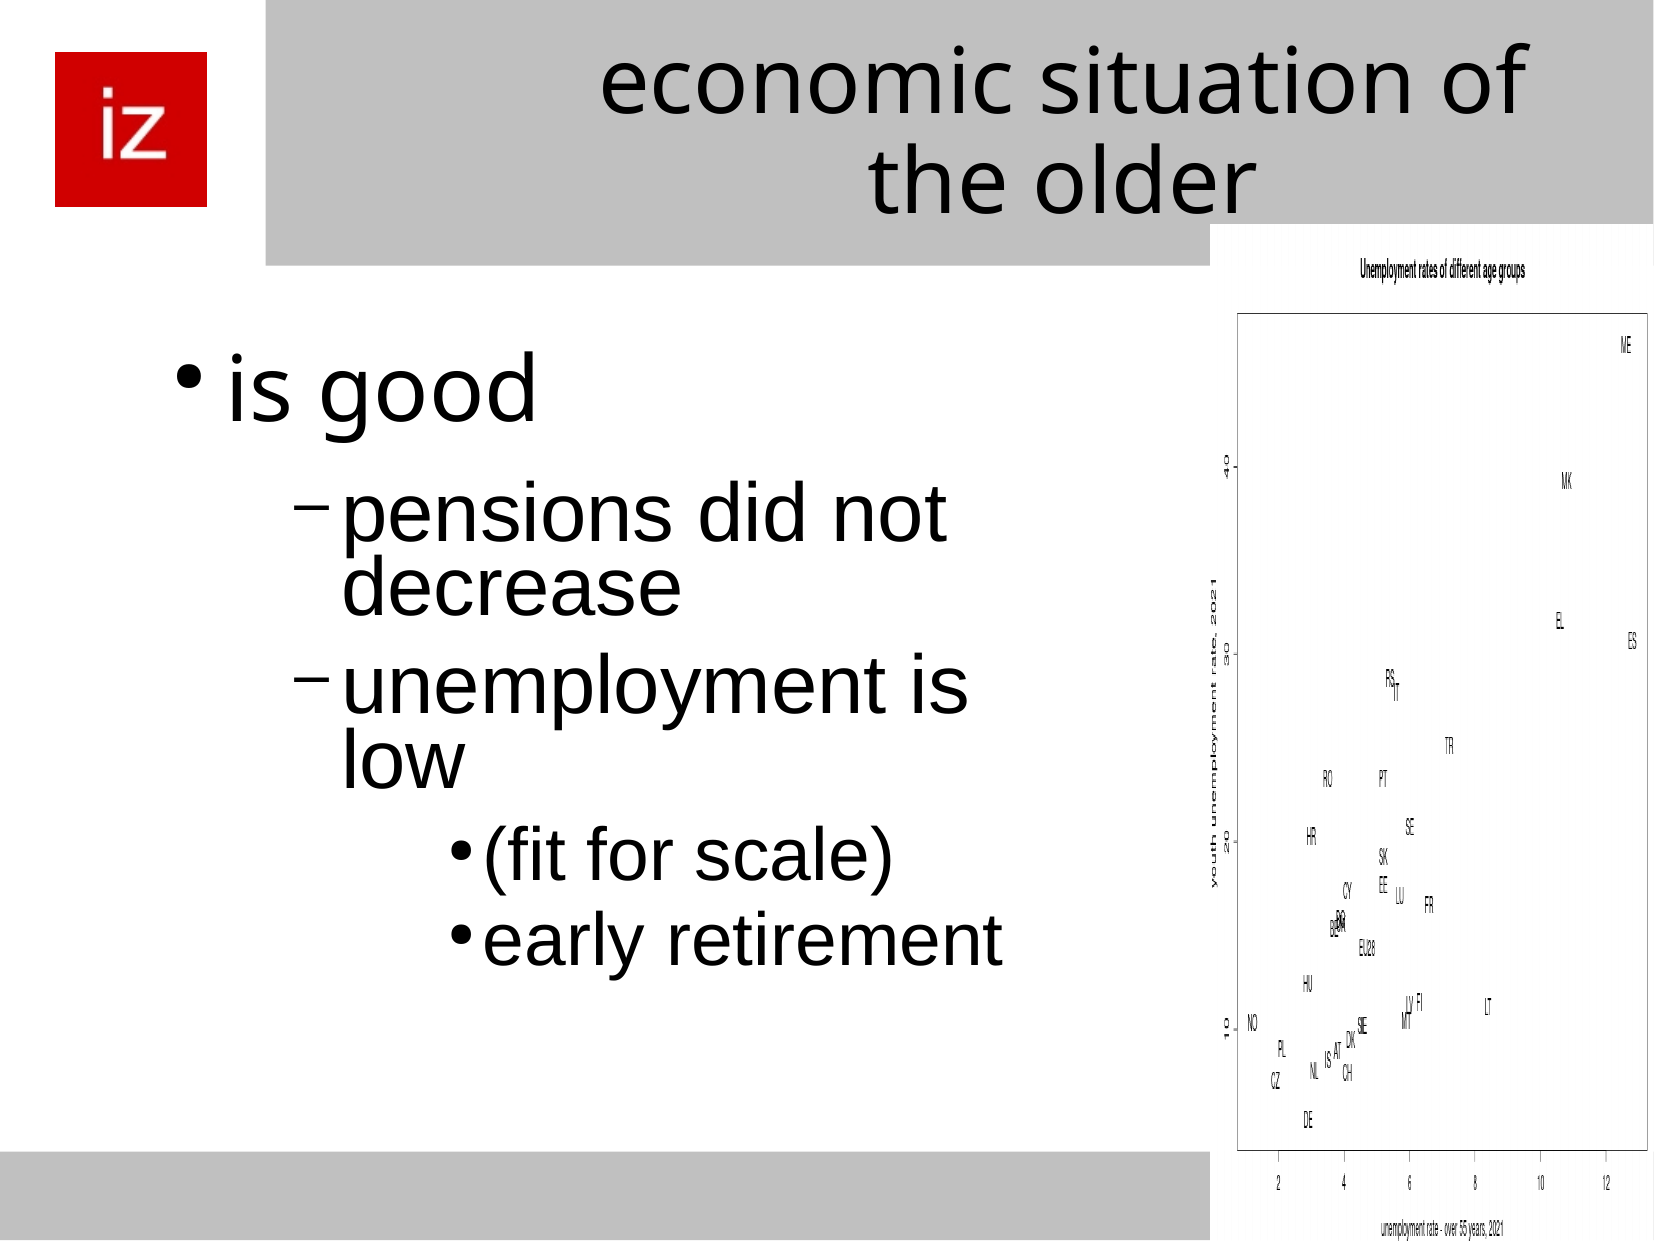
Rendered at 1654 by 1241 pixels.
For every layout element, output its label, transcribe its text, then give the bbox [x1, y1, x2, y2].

picture [55, 52, 207, 207]
list is good pensions did not decrease unemployment is low (fit for scale) early retirement [59, 340, 1063, 1123]
picture [1210, 224, 1654, 1241]
title economic situation of the older [561, 29, 1565, 237]
